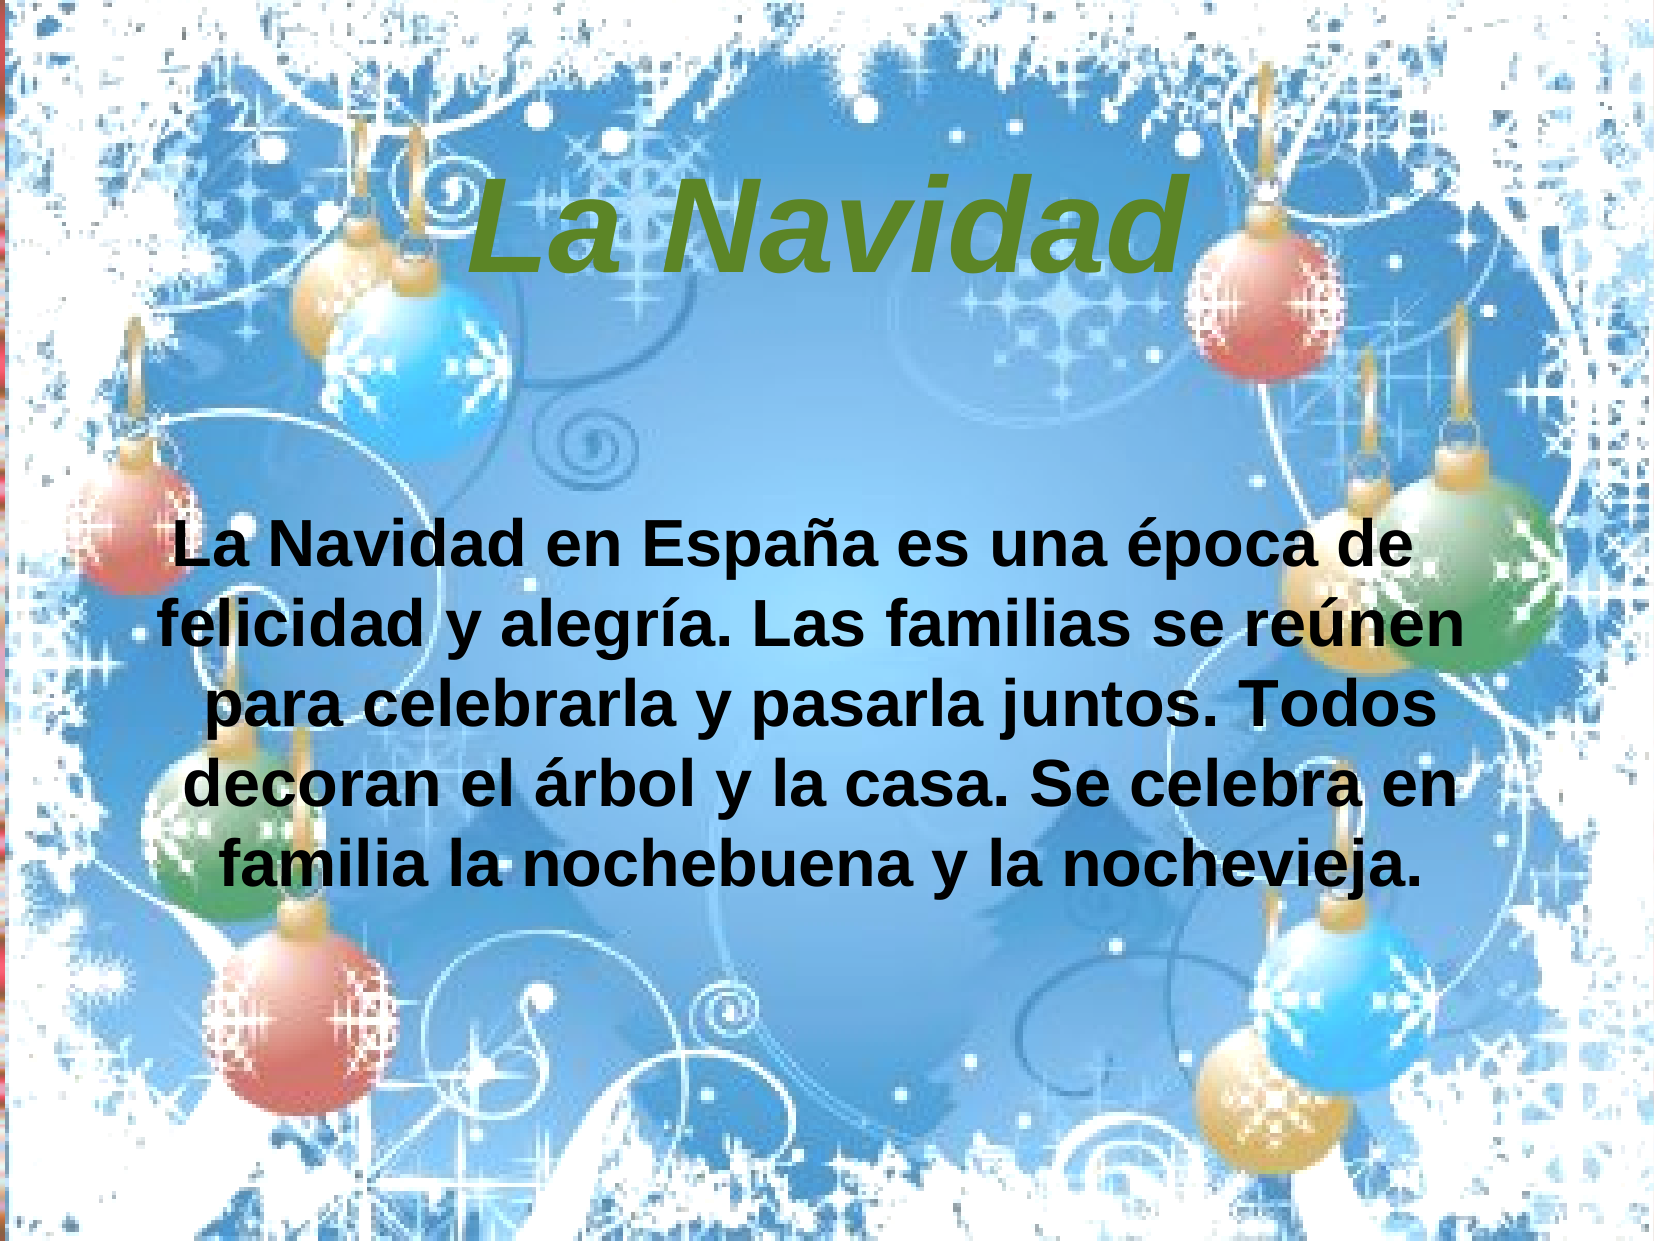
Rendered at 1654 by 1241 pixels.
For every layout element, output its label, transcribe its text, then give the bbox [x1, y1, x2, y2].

subtitle La Navidad en España es una época de felicidad y alegría. Las familias se reúnen para celebrarla y pasarla juntos. Todos decoran el árbol y la casa. Se celebra en familia la nochebuena y la nochevieja. [130, 290, 1512, 1110]
picture [5, 0, 1654, 1241]
title La Navidad [121, 114, 1534, 322]
